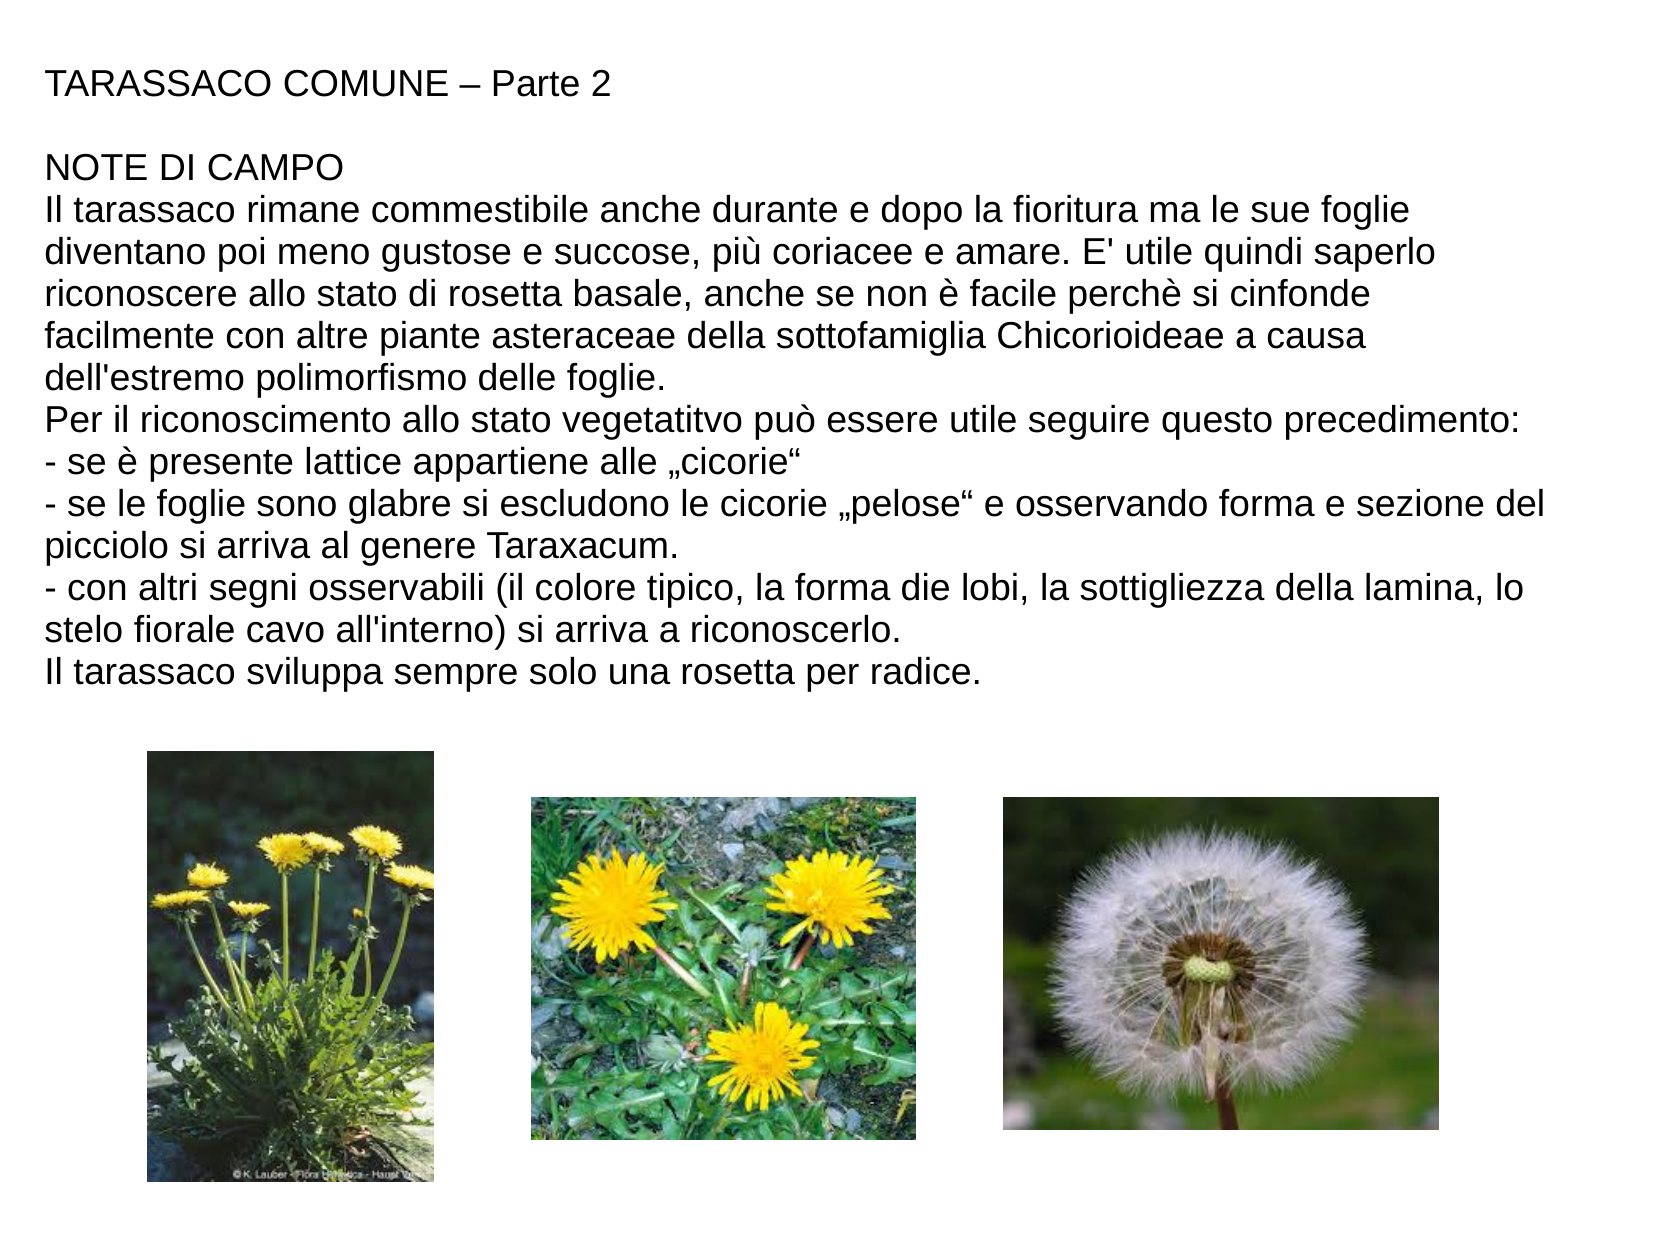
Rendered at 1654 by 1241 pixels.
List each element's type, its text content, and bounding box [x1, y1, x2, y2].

text_box TARASSACO COMUNE – Parte 2 NOTE DI CAMPO Il tarassaco rimane commestibile anche durante e dopo la fioritura ma le sue foglie diventano poi meno gustose e succose, più coriacee e amare. E' utile quindi saperlo riconoscere allo stato di rosetta basale, anche se non è facile perchè si cinfonde facilmente con altre piante asteraceae della sottofamiglia Chicorioideae a causa dell'estremo polimorfismo delle foglie. Per il riconoscimento allo stato vegetatitvo può essere utile seguire questo precedimento: - se è presente lattice appartiene alle „cicorie“ - se le foglie sono glabre si escludono le cicorie „pelose“ e osservando forma e sezione del picciolo si arriva al genere Taraxacum. - con altri segni osservabili (il colore tipico, la forma die lobi, la sottigliezza della lamina, lo stelo fiorale cavo all'interno) si arriva a riconoscerlo. Il tarassaco sviluppa sempre solo una rosetta per radice. [29, 55, 1565, 827]
picture [531, 797, 916, 1140]
picture [1003, 797, 1439, 1130]
picture [147, 751, 434, 1182]
